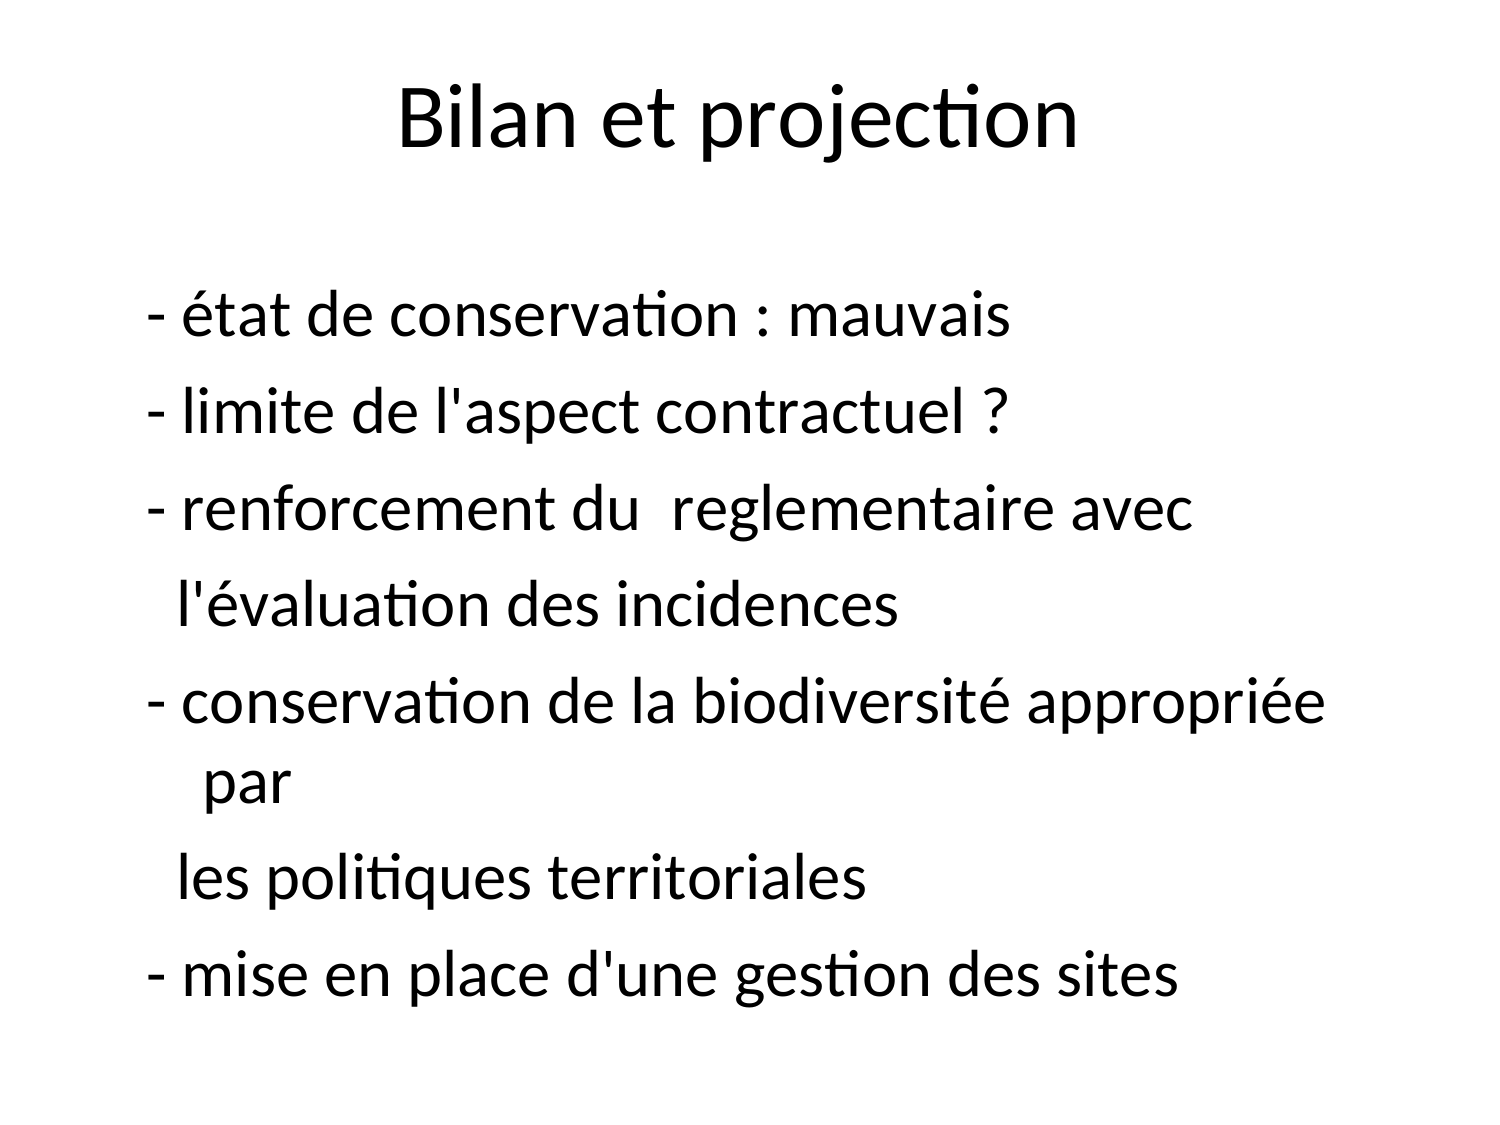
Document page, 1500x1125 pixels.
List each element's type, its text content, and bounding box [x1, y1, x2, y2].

list - état de conservation : mauvais - limite de l'aspect contractuel ? - renforcement du reglementaire avec l'évaluation des incidences - conservation de la biodiversité appropriée par les politiques territoriales - mise en place d'une gestion des sites [75, 262, 1423, 1003]
title Bilan et projection [75, 21, 1423, 201]
